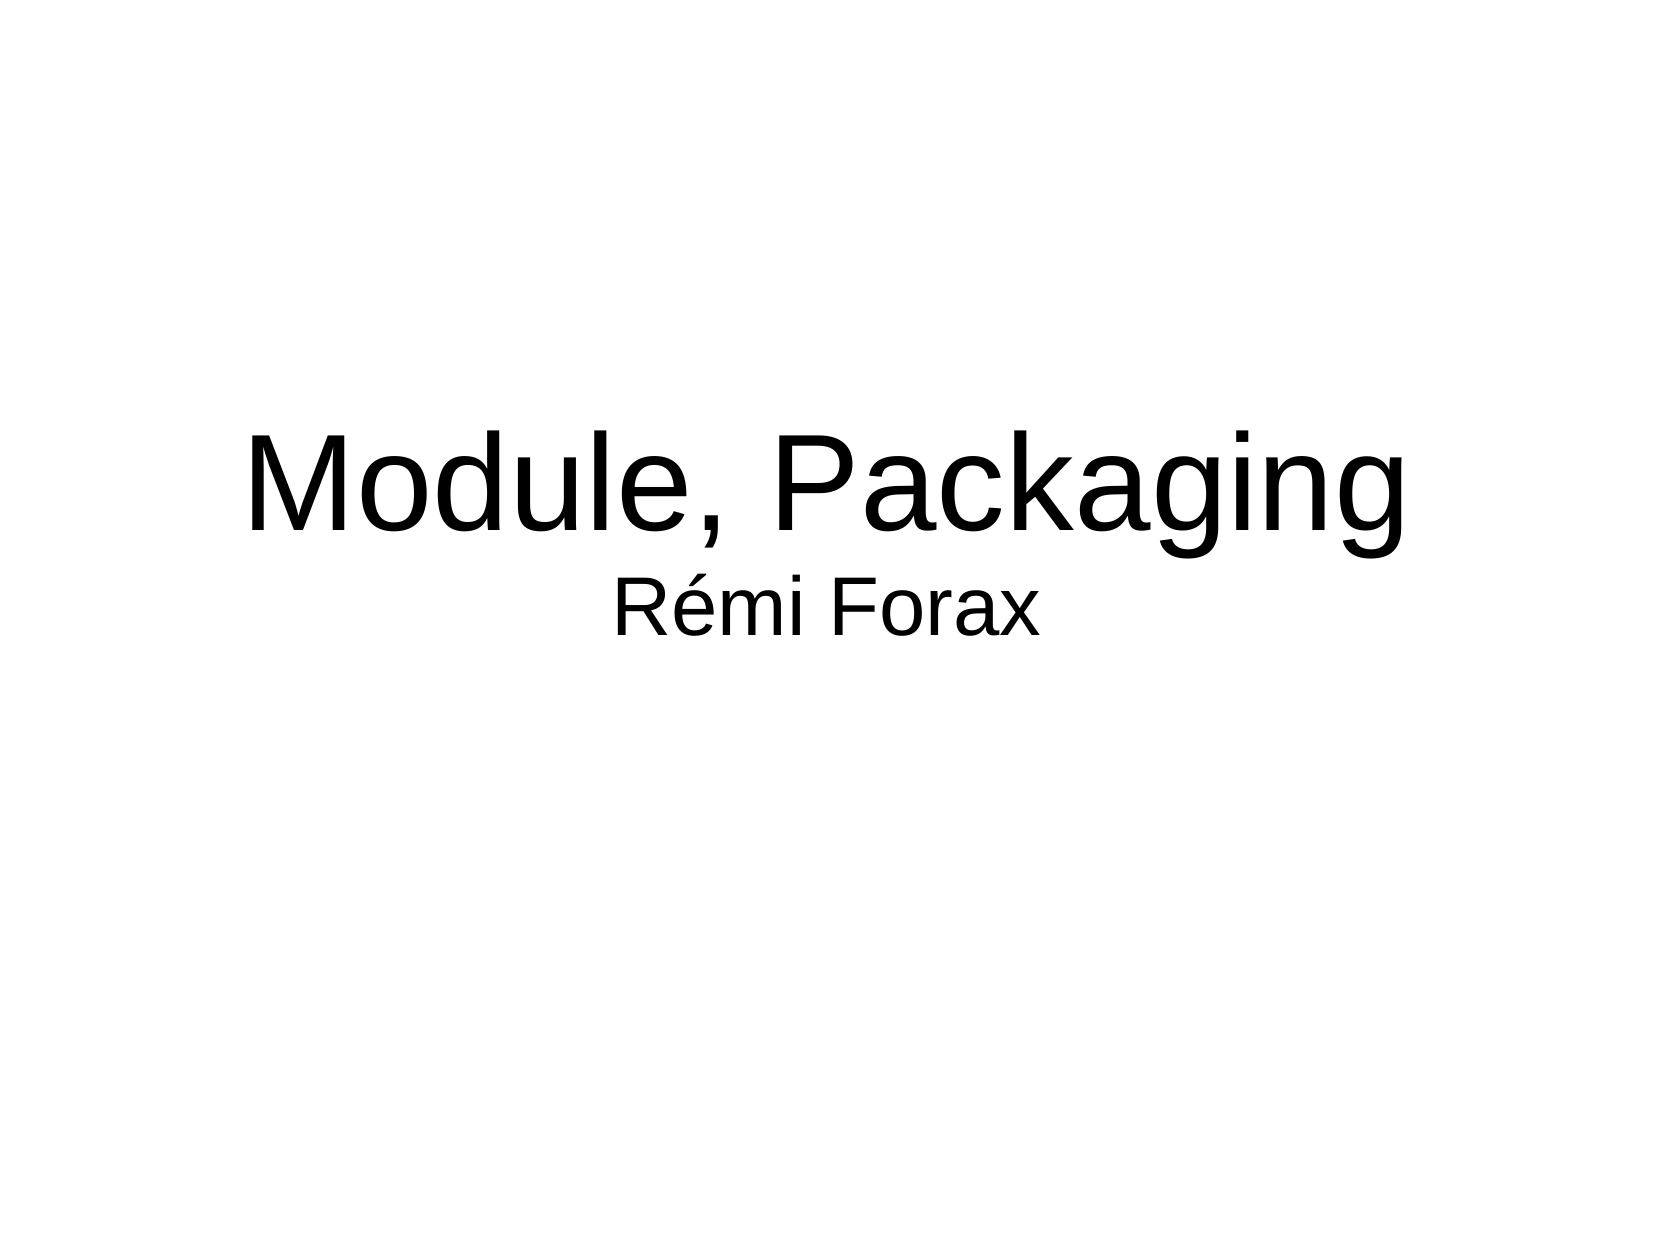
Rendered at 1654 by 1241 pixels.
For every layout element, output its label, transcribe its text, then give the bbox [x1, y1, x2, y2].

subtitle Module, Packaging Rémi Forax [82, 49, 1571, 1010]
